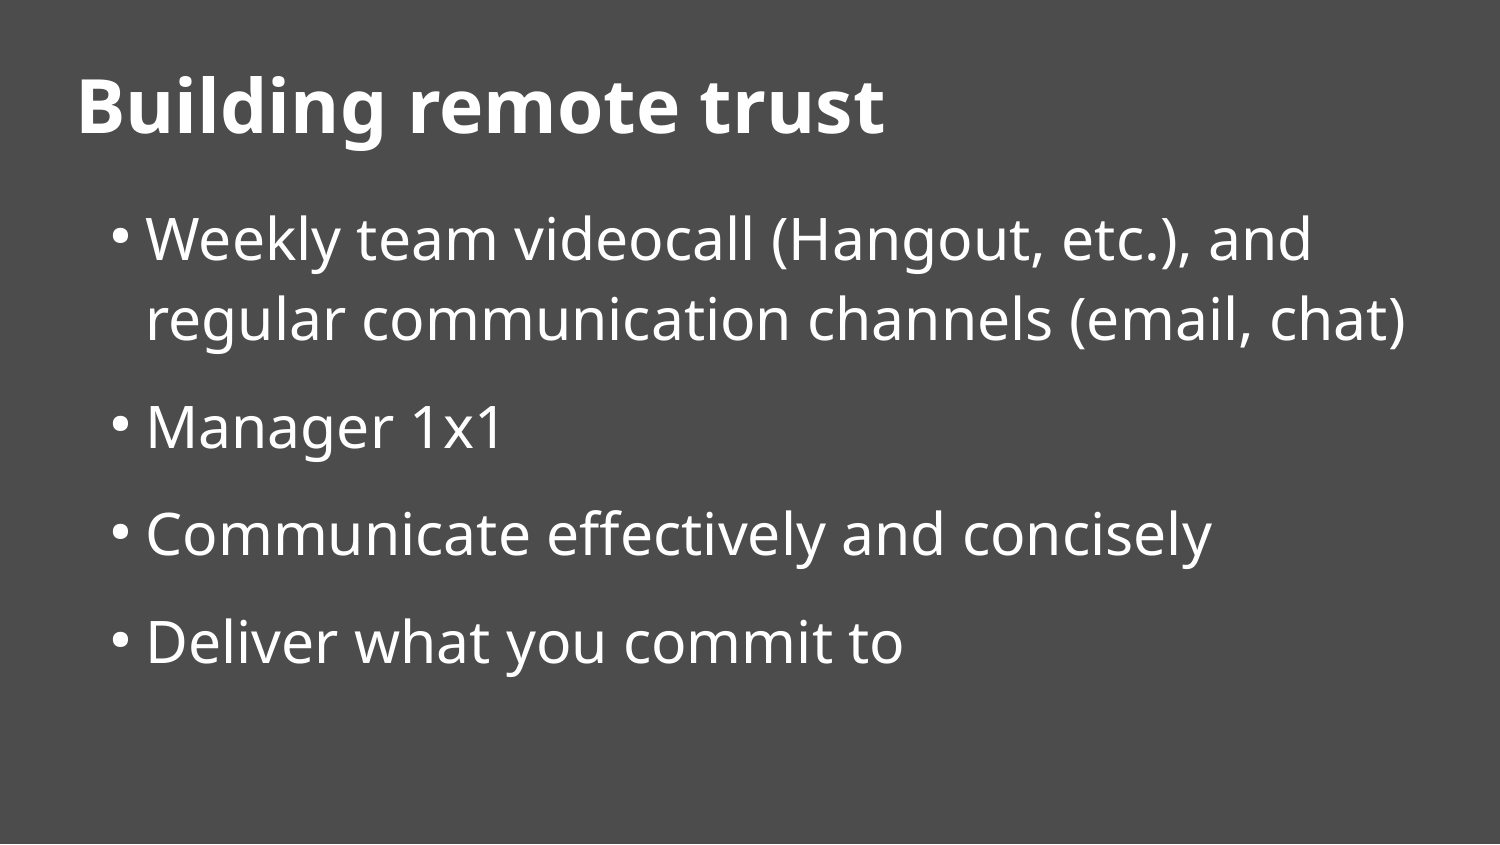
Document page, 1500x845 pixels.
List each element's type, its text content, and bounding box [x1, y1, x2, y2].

title Building remote trust [75, 33, 1425, 175]
list Weekly team videocall (Hangout, etc.), and regular communication channels (email, chat) Manager 1x1 Communicate effectively and concisely Deliver what you commit to [75, 197, 1425, 688]
